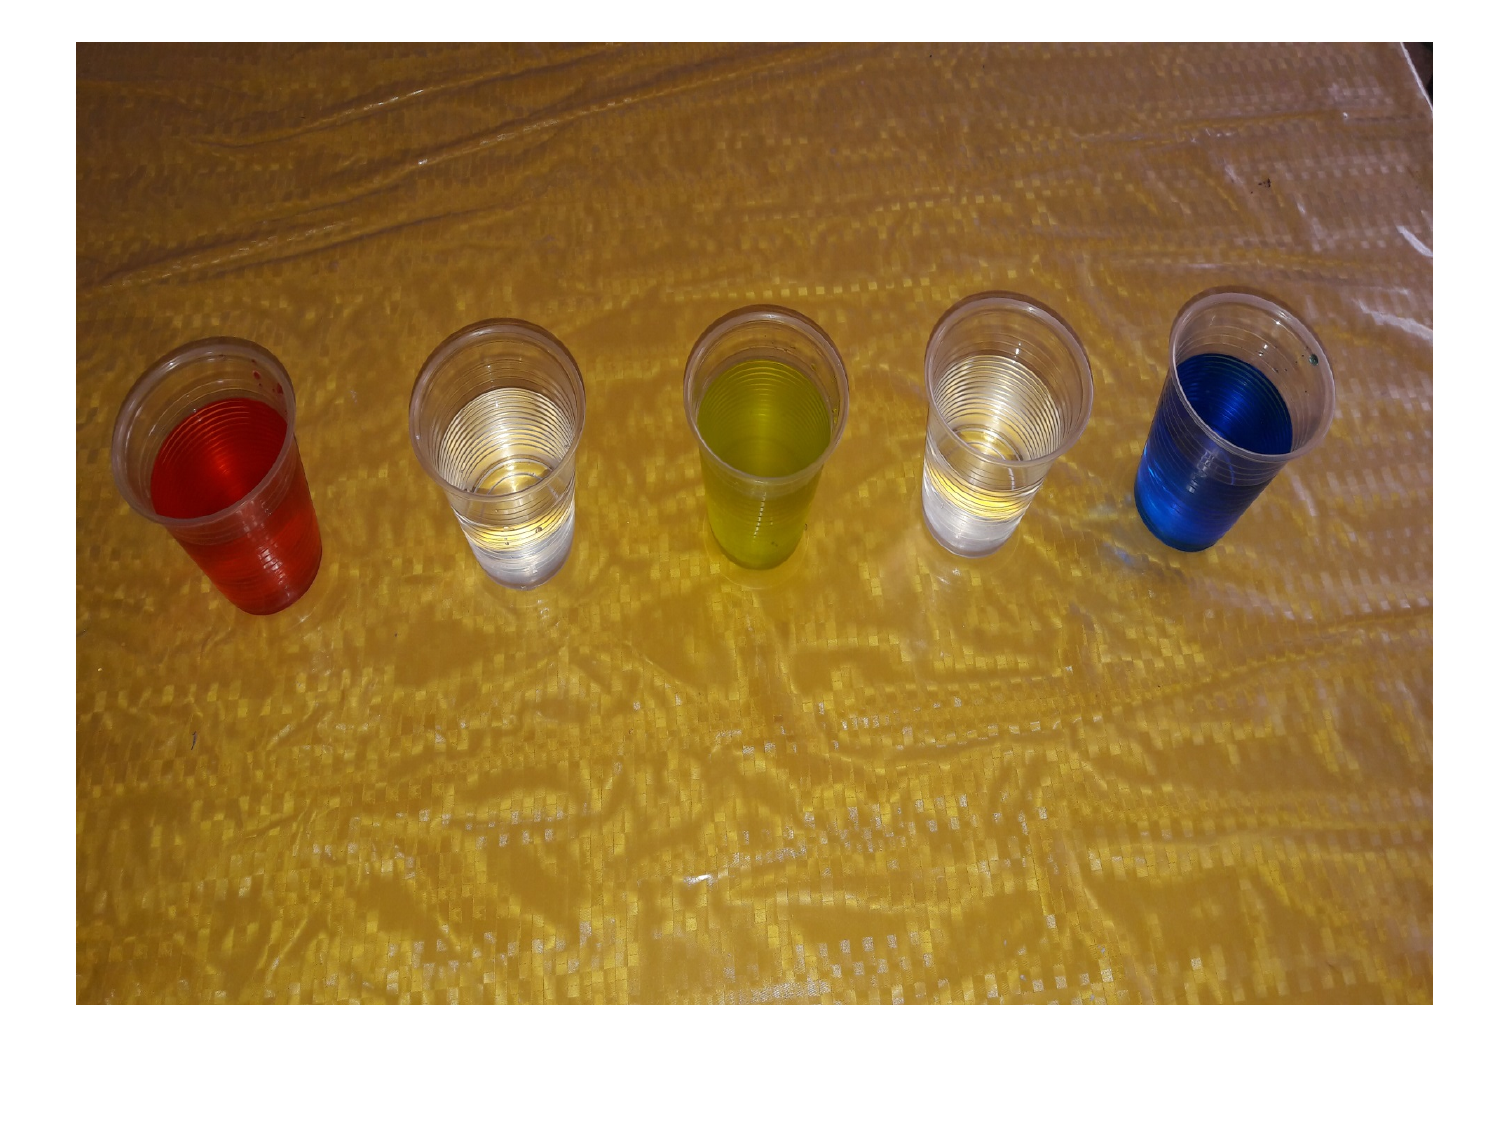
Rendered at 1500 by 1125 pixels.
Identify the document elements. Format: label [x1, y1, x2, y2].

picture [76, 42, 1433, 1005]
